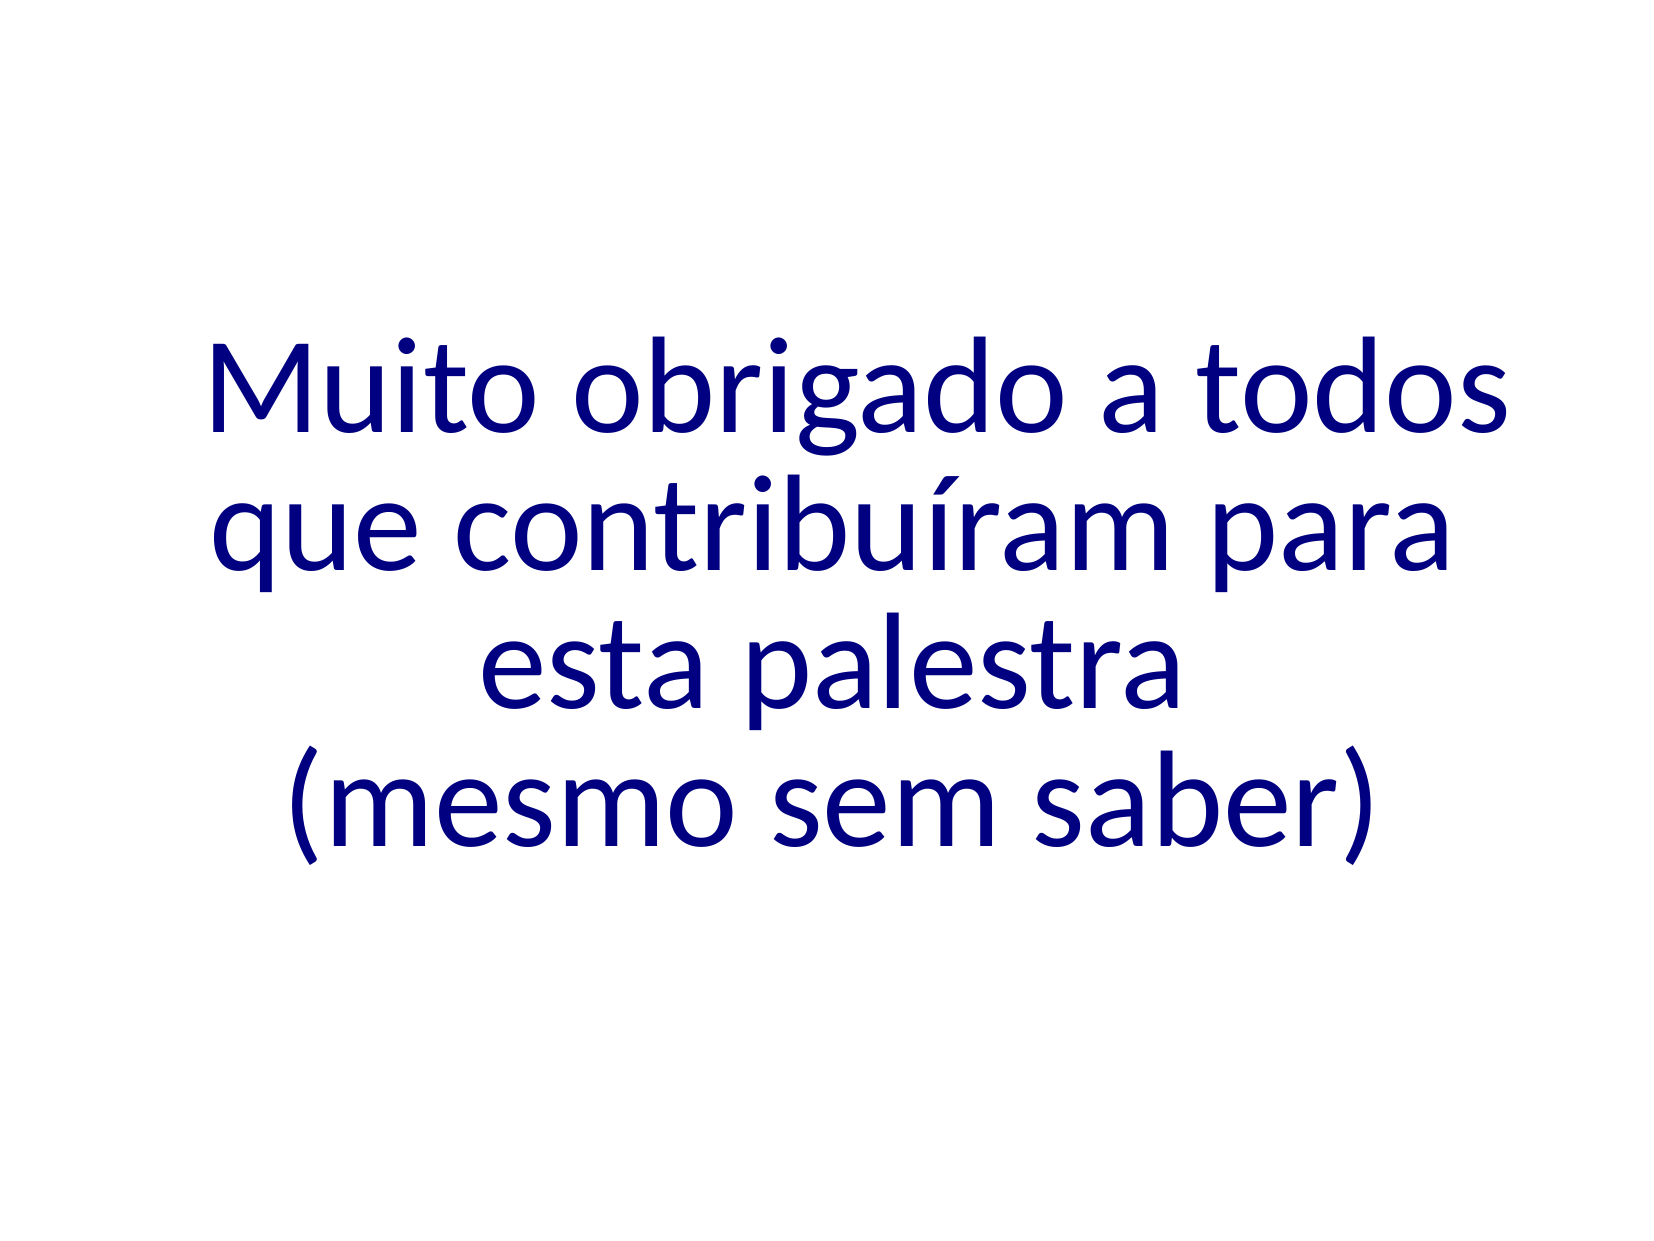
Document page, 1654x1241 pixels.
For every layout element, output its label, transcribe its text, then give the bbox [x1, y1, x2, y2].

subtitle Muito obrigado a todos que contribuíram para esta palestra (mesmo sem saber) [94, 50, 1571, 1160]
